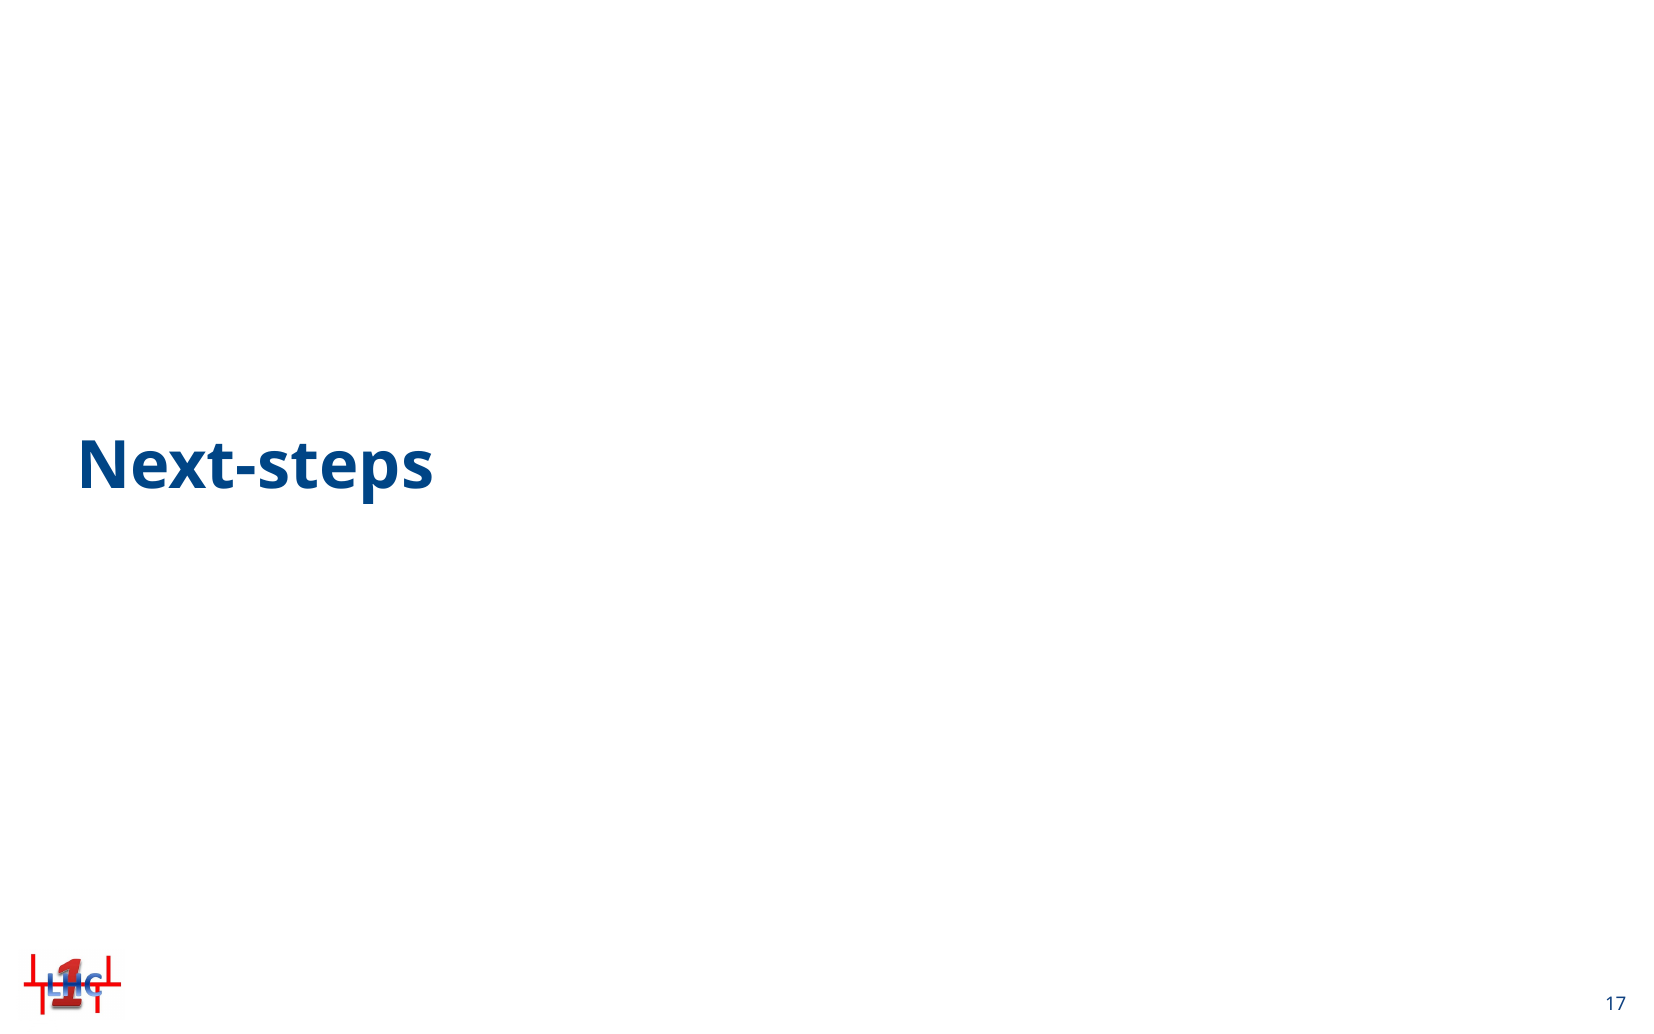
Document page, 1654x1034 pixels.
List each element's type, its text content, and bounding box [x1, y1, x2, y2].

title Next-steps [76, 371, 1627, 554]
picture [16, 949, 125, 1032]
